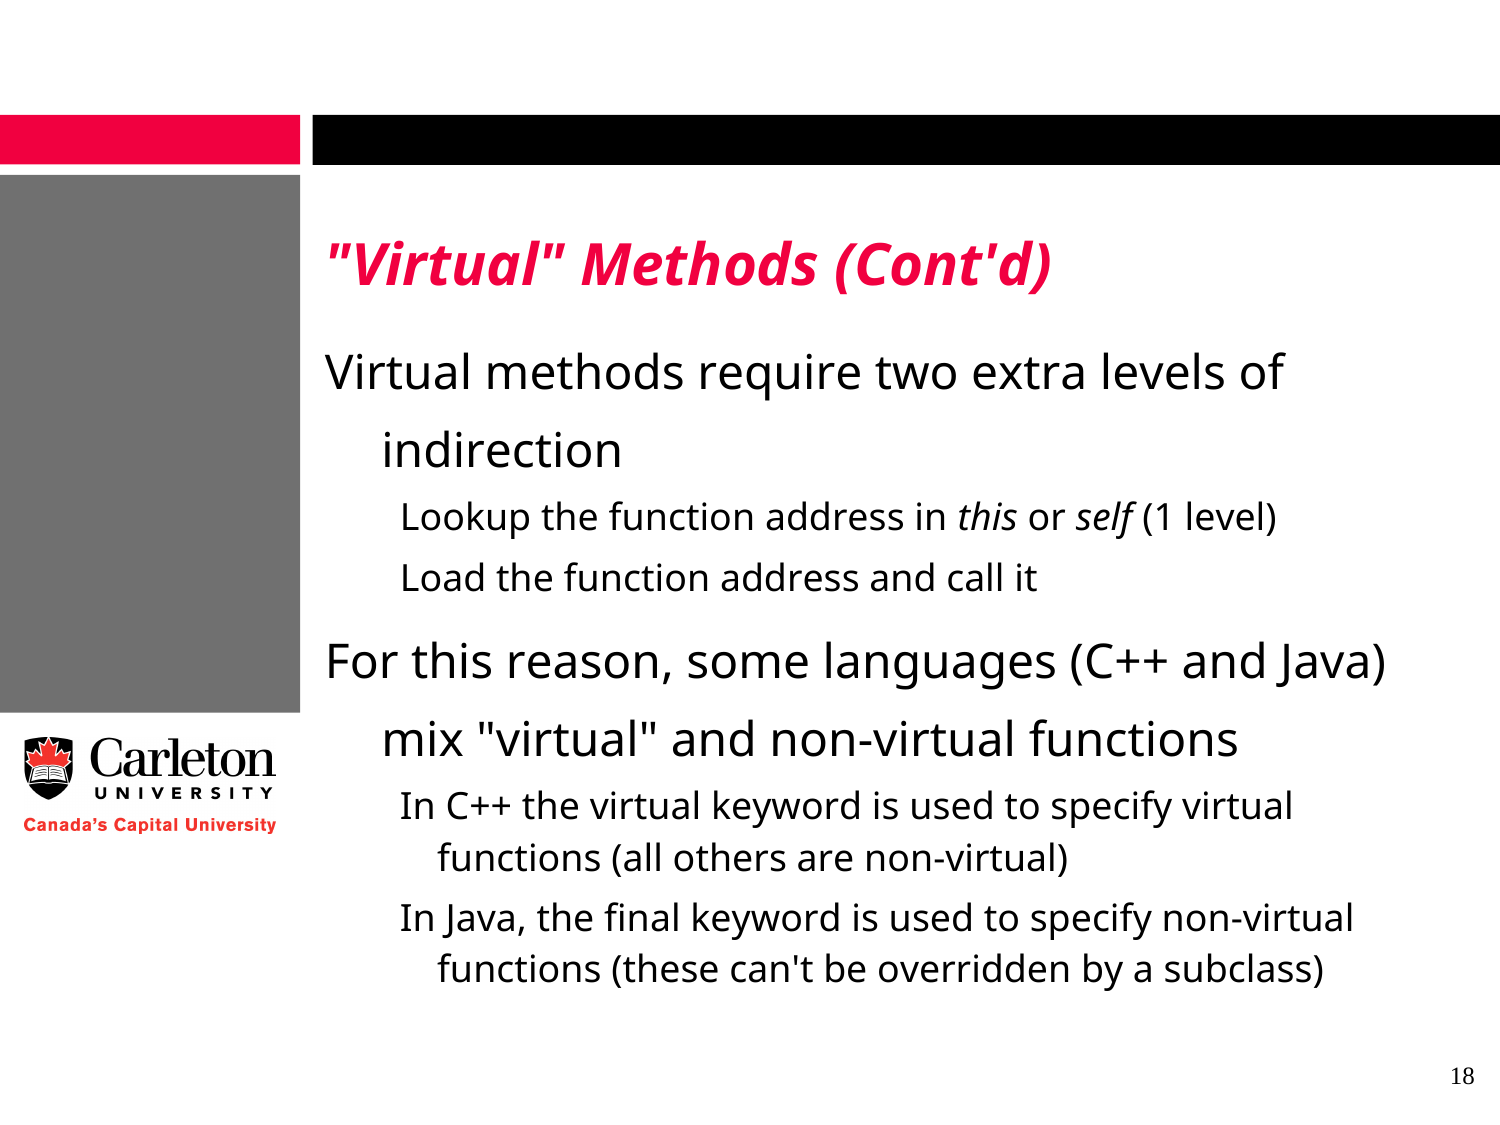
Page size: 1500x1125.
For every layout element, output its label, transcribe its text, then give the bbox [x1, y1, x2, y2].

list Virtual methods require two extra levels of indirection Lookup the function address in this or self (1 level) Load the function address and call it For this reason, some languages (C++ and Java) mix "virtual" and non-virtual functions In C++ the virtual keyword is used to specify virtual functions (all others are non-virtual) In Java, the final keyword is used to specify non-virtual functions (these can't be overridden by a subclass) [324, 324, 1450, 1036]
title "Virtual" Methods (Cont'd) [324, 194, 1450, 324]
picture [24, 737, 276, 834]
